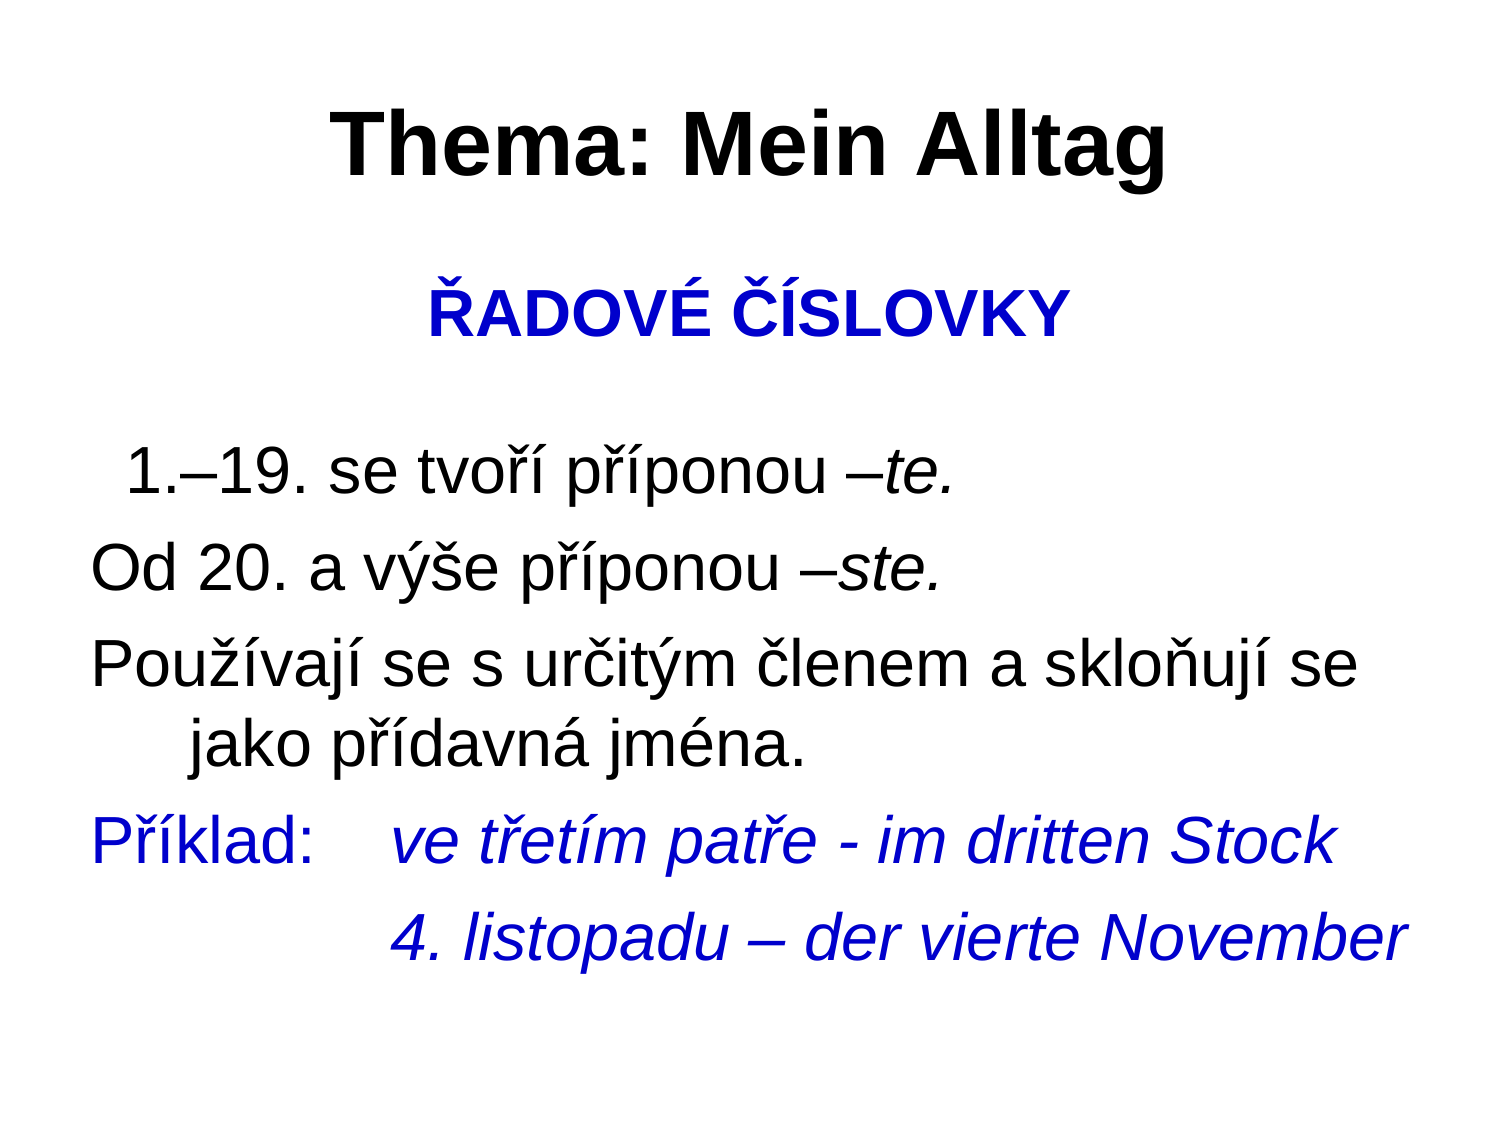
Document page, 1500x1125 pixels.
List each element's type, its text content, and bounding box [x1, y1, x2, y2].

list ŘADOVÉ ČÍSLOVKY 1.–19. se tvoří příponou –te. Od 20. a výše příponou –ste. Používají se s určitým členem a skloňují se jako přídavná jména. Příklad: ve třetím patře - im dritten Stock 4. listopadu – der vierte November [75, 262, 1426, 1006]
title Thema: Mein Alltag [75, 45, 1426, 233]
